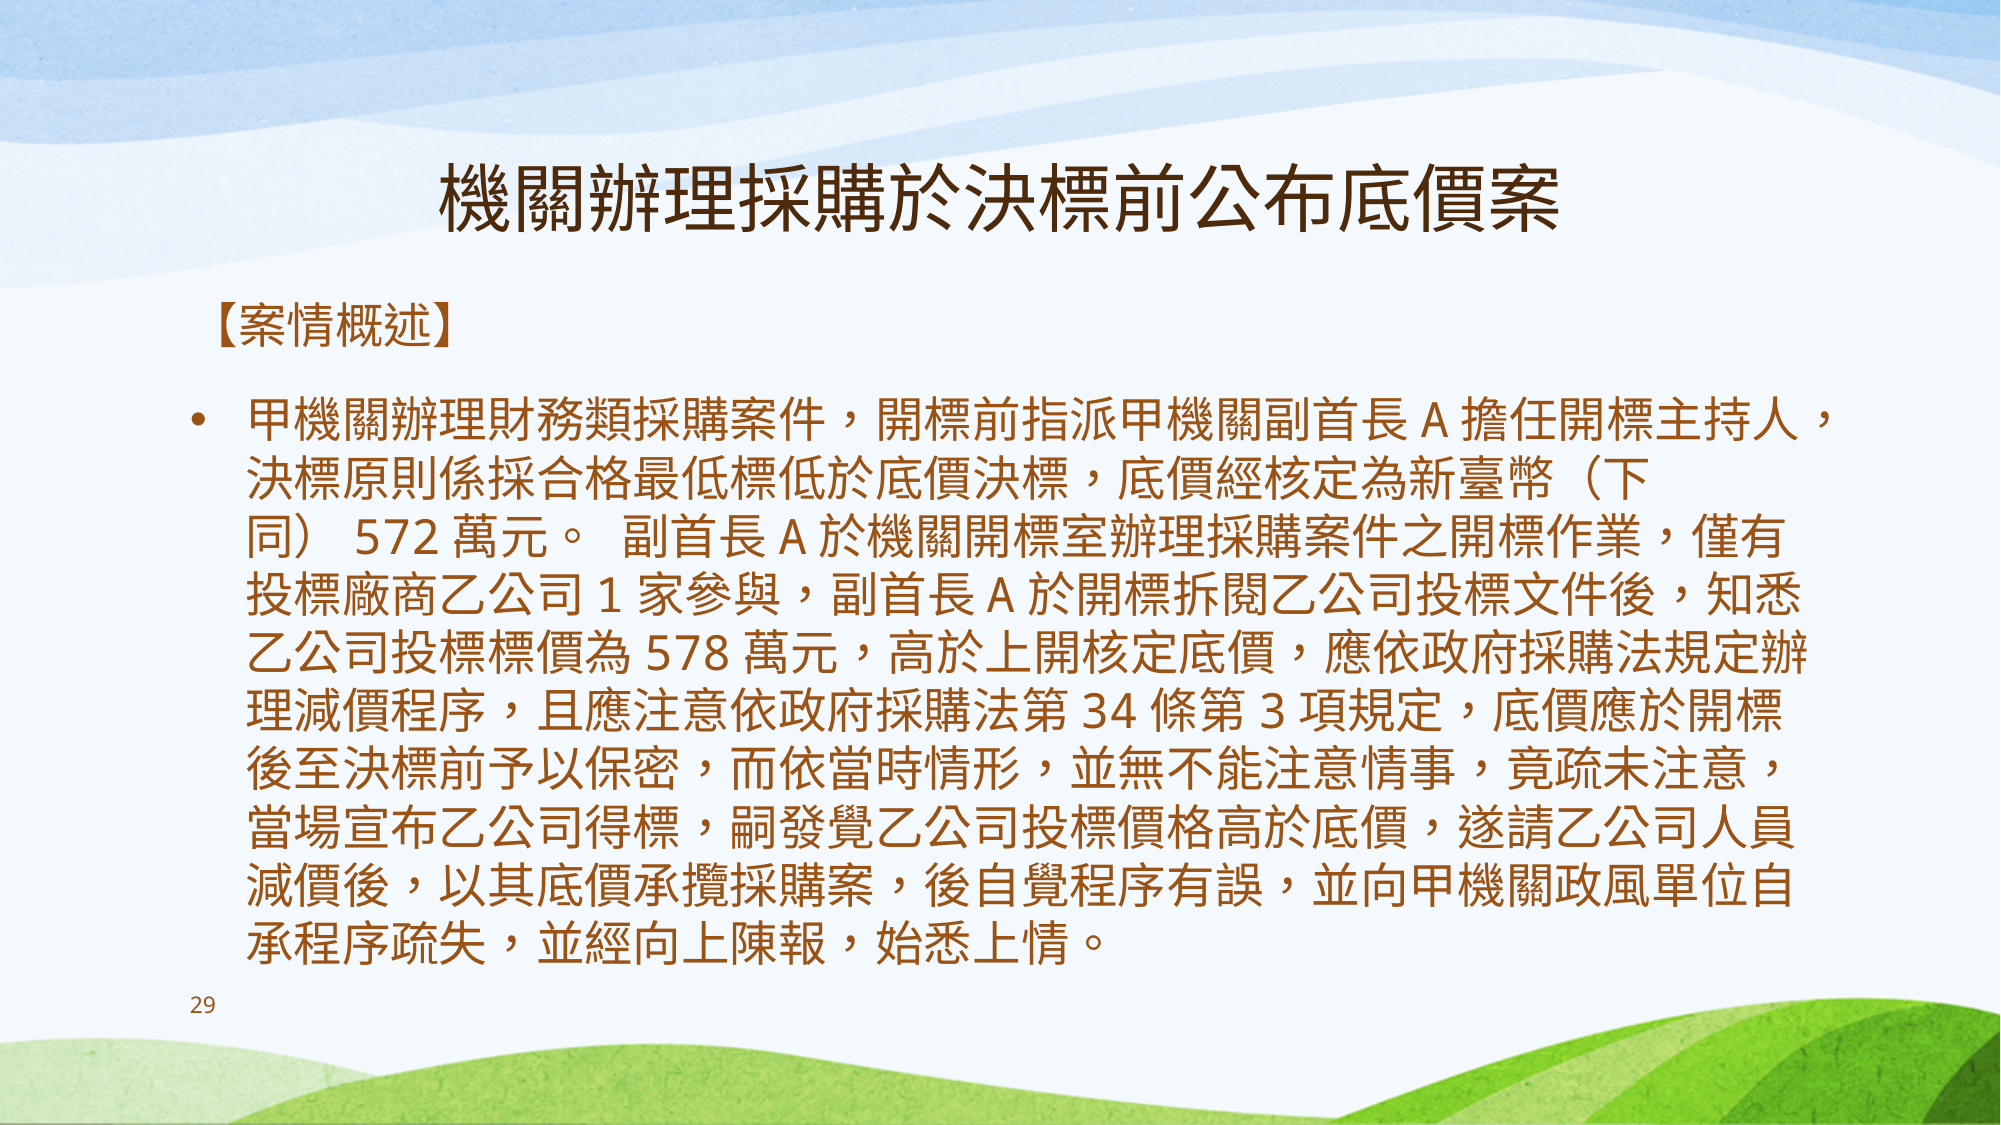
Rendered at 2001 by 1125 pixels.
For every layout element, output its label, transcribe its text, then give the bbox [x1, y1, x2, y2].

slide_number <編號> [174, 987, 300, 1025]
list 【案情概述】 甲機關辦理財務類採購案件，開標前指派甲機關副首長A擔任開標主持人，決標原則係採合格最低標低於底價決標，底價經核定為新臺幣（下同）572萬元。 副首長A於機關開標室辦理採購案件之開標作業，僅有投標廠商乙公司1家參與，副首長A於開標拆閱乙公司投標文件後，知悉乙公司投標標價為578萬元，高於上開核定底價，應依政府採購法規定辦理減價程序，且應注意依政府採購法第34條第3項規定，底價應於開標後至決標前予以保密，而依當時情形，並無不能注意情事，竟疏未注意，當場宣布乙公司得標，嗣發覺乙公司投標價格高於底價，遂請乙公司人員減價後，以其底價承攬採購案，後自覺程序有誤，並向甲機關政風單位自承程序疏失，並經向上陳報，始悉上情。 [174, 287, 1825, 982]
picture [0, 0, 2001, 1125]
title 機關辦理採購於決標前公布底價案 [174, 50, 1825, 250]
